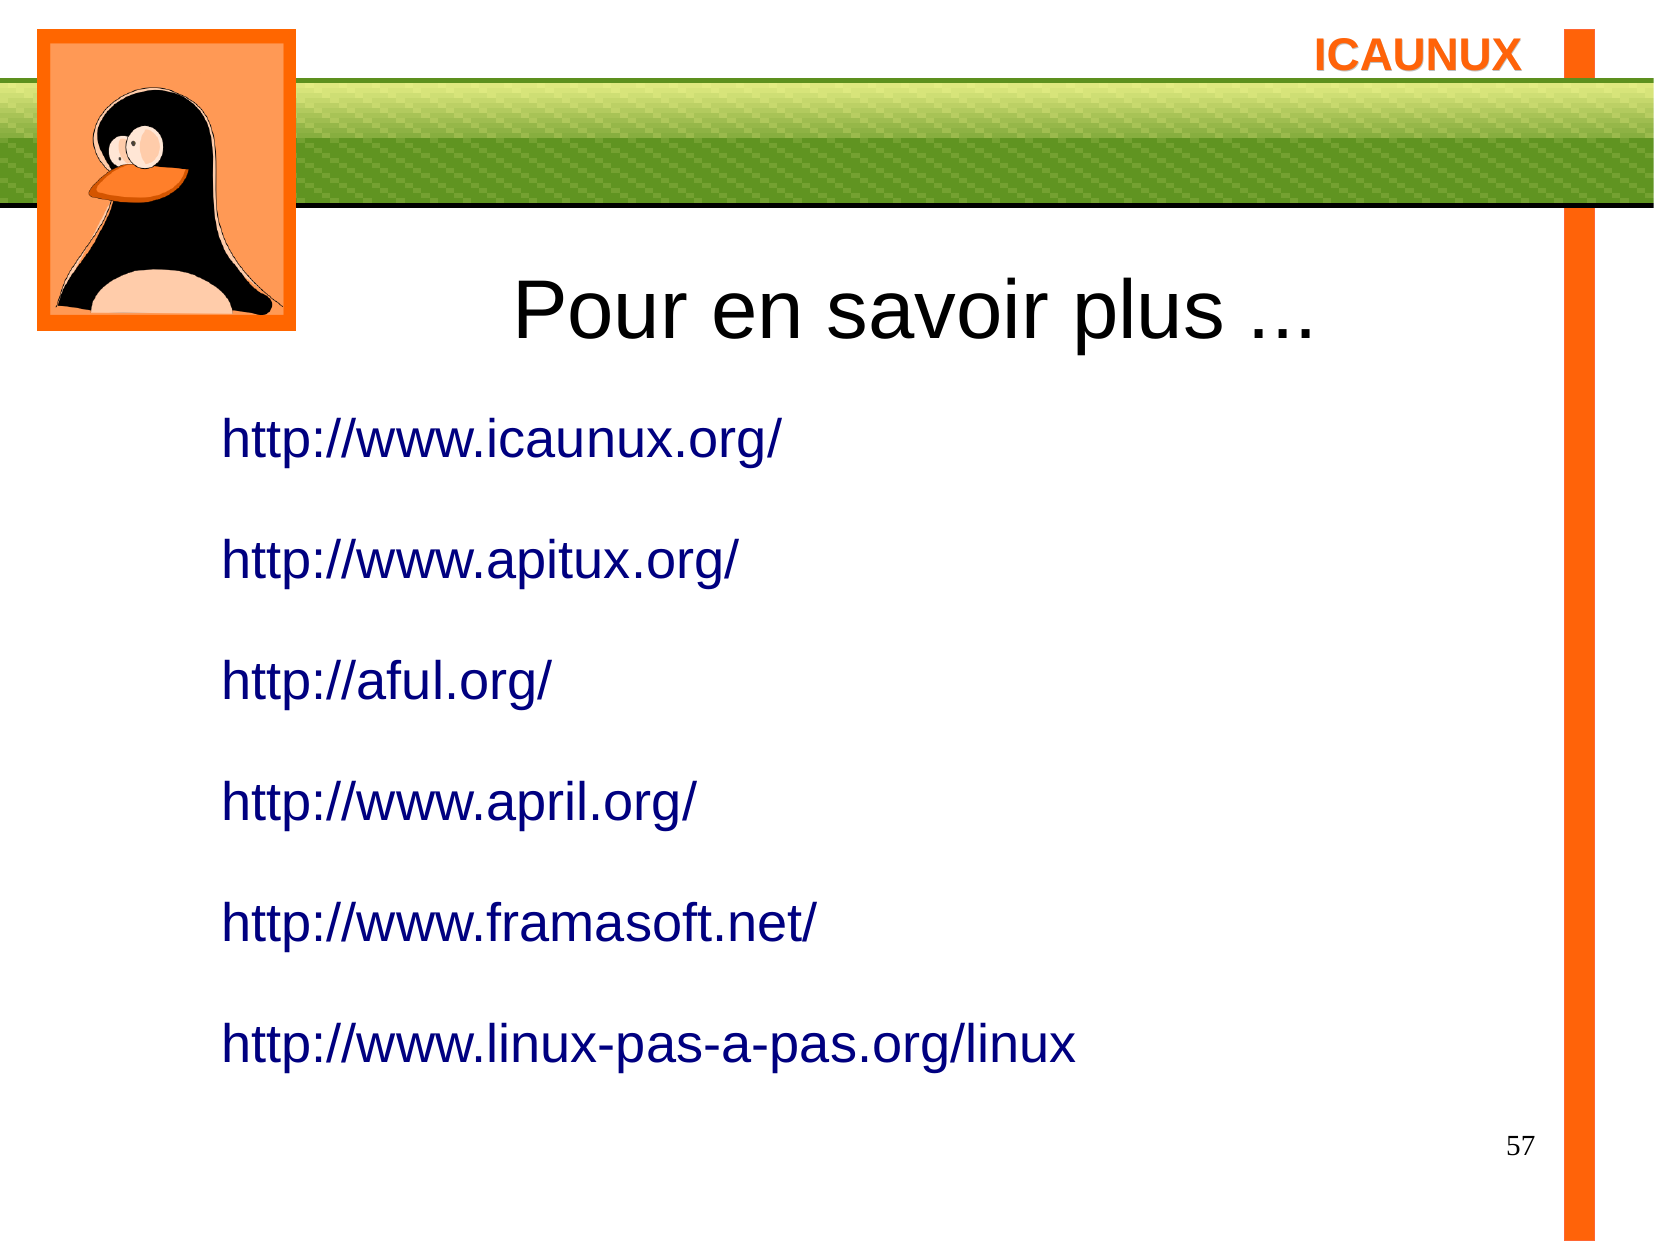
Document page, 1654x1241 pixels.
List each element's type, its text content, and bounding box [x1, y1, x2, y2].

picture [0, 29, 1654, 331]
title Pour en savoir plus ... [324, 235, 1506, 384]
text_box http://www.icaunux.org/ http://www.apitux.org/ http://aful.org/ http://www.april.org/ http://www.framasoft.net/ http://www.linux-pas-a-pas.org/linux [206, 401, 1447, 1241]
